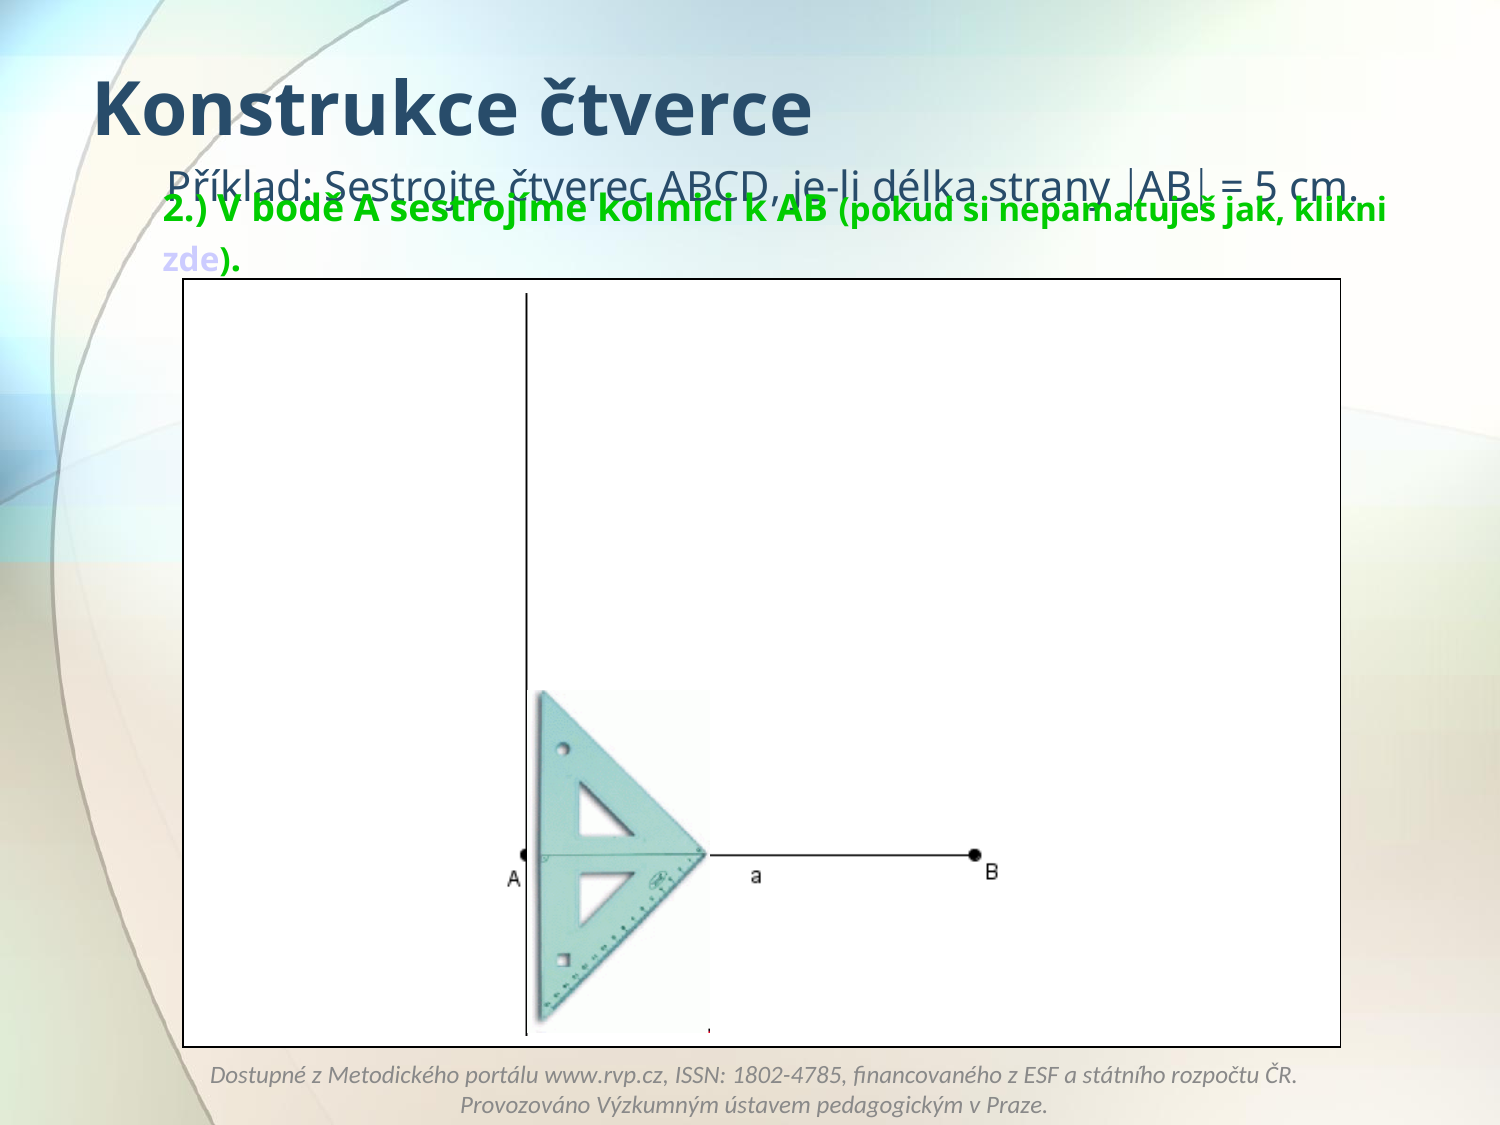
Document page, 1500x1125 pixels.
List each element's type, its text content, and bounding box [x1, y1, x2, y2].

picture [0, 0, 1500, 1125]
text_box Příklad: Sestrojte čtverec ABCD, je-li délka strany AB = 5 cm. [152, 137, 1459, 232]
title Konstrukce čtverce [76, 66, 1412, 161]
text_box [183, 280, 1341, 1047]
text_box 2.) V bodě A sestrojíme kolmici k AB (pokud si nepamatuješ jak, klikni zde). [147, 184, 1455, 280]
